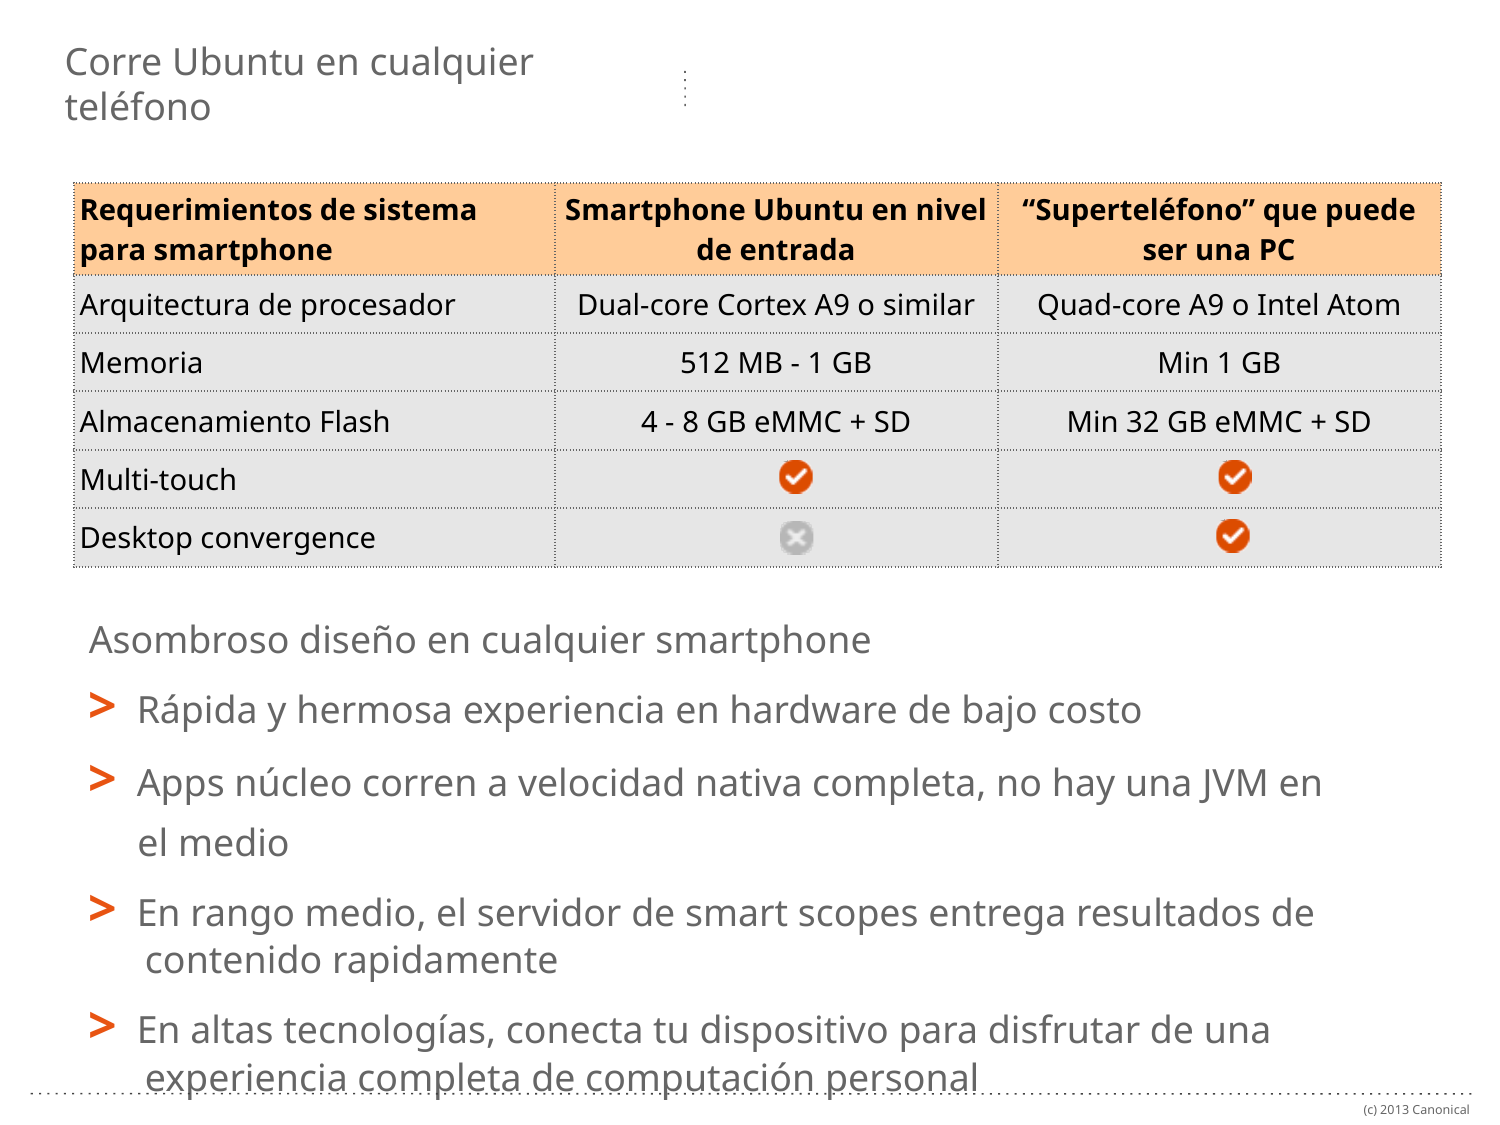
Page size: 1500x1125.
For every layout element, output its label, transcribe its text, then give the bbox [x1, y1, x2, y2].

text_box [780, 521, 814, 556]
text_box [779, 460, 813, 494]
table_cell [555, 508, 998, 567]
table_cell Min 1 GB [998, 333, 1441, 391]
table_cell [555, 450, 998, 508]
table_cell Desktop convergence [74, 508, 555, 567]
table_header Smartphone Ubuntu en nivel de entrada [555, 183, 998, 275]
text_box [1216, 519, 1250, 553]
table_cell 4 - 8 GB eMMC + SD [555, 391, 998, 450]
table_cell [998, 450, 1441, 508]
table_cell Memoria [74, 333, 555, 391]
table_cell Dual-core Cortex A9 o similar [555, 275, 998, 333]
table_cell [998, 508, 1441, 567]
table_cell Quad-core A9 o Intel Atom [998, 275, 1441, 333]
text_box (c) 2013 Canonical [19, 1099, 1485, 1119]
title Corre Ubuntu en cualquier teléfono [49, 53, 686, 114]
table_cell Multi-touch [74, 450, 555, 508]
table_cell Arquitectura de procesador [74, 275, 555, 333]
table_header Requerimientos de sistema para smartphone [74, 183, 555, 275]
table_cell Almacenamiento Flash [74, 391, 555, 450]
table_header “Superteléfono” que puede ser una PC [998, 183, 1441, 275]
text_box [1218, 460, 1252, 494]
table_cell 512 MB - 1 GB [555, 333, 998, 391]
table_cell Min 32 GB eMMC + SD [998, 391, 1441, 450]
list Asombroso diseño en cualquier smartphone > Rápida y hermosa experiencia en hardware de bajo costo > Apps núcleo corren a velocidad nativa completa, no hay una JVM en el medio > En rango medio, el servidor de smart scopes entrega resultados de contenido rapidamente > En altas tecnologías, conecta tu dispositivo para disfrutar de una experiencia completa de computación personal [73, 600, 1461, 1010]
